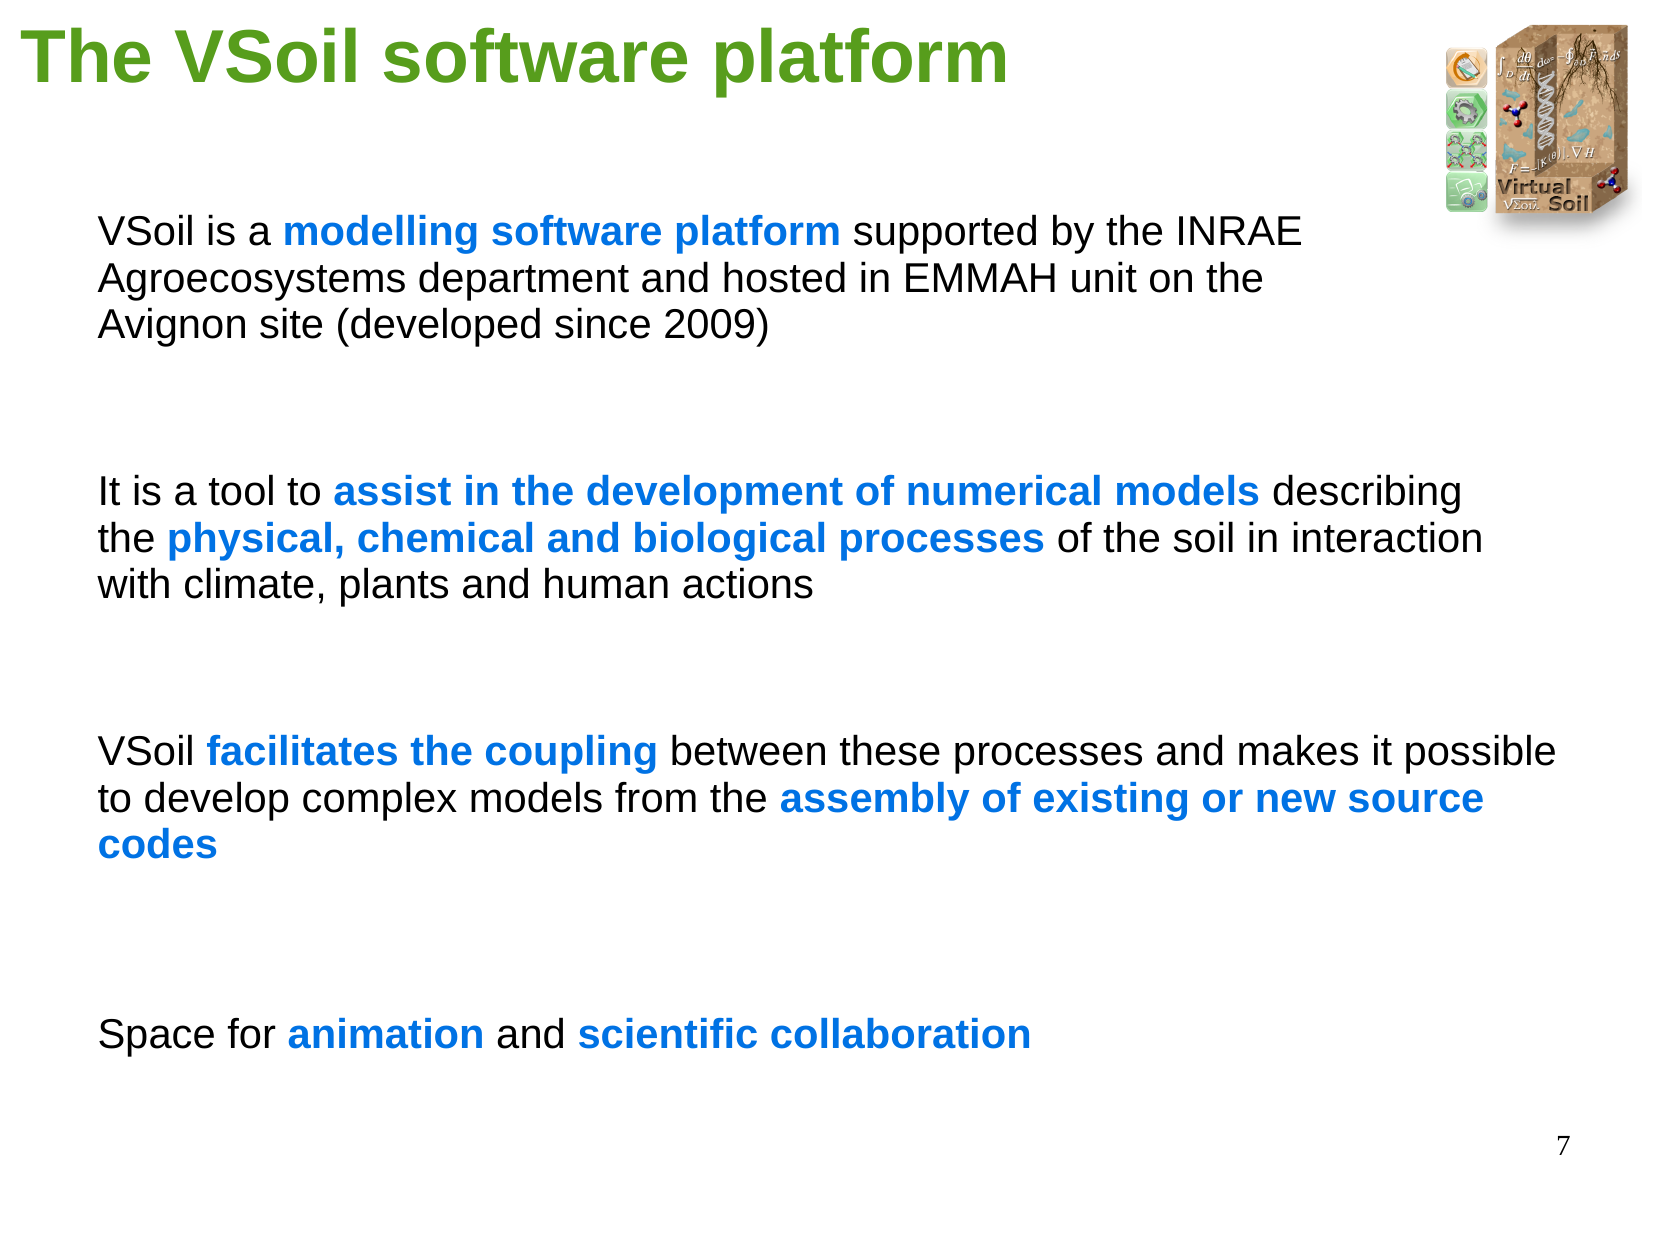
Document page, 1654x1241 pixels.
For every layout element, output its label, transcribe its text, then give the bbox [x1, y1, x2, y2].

picture [1409, 0, 1642, 260]
text_box VSoil facilitates the coupling between these processes and makes it possible to develop complex models from the assembly of existing or new source codes [82, 720, 1619, 875]
text_box The VSoil software platform [5, 7, 1276, 107]
text_box VSoil is a modelling software platform supported by the INRAE Agroecosystems department and hosted in EMMAH unit on the Avignon site (developed since 2009) [82, 200, 1359, 356]
text_box Space for animation and scientific collaboration [82, 1003, 1583, 1075]
text_box It is a tool to assist in the development of numerical models describing the physical, chemical and biological processes of the soil in interaction with climate, plants and human actions [82, 460, 1536, 615]
